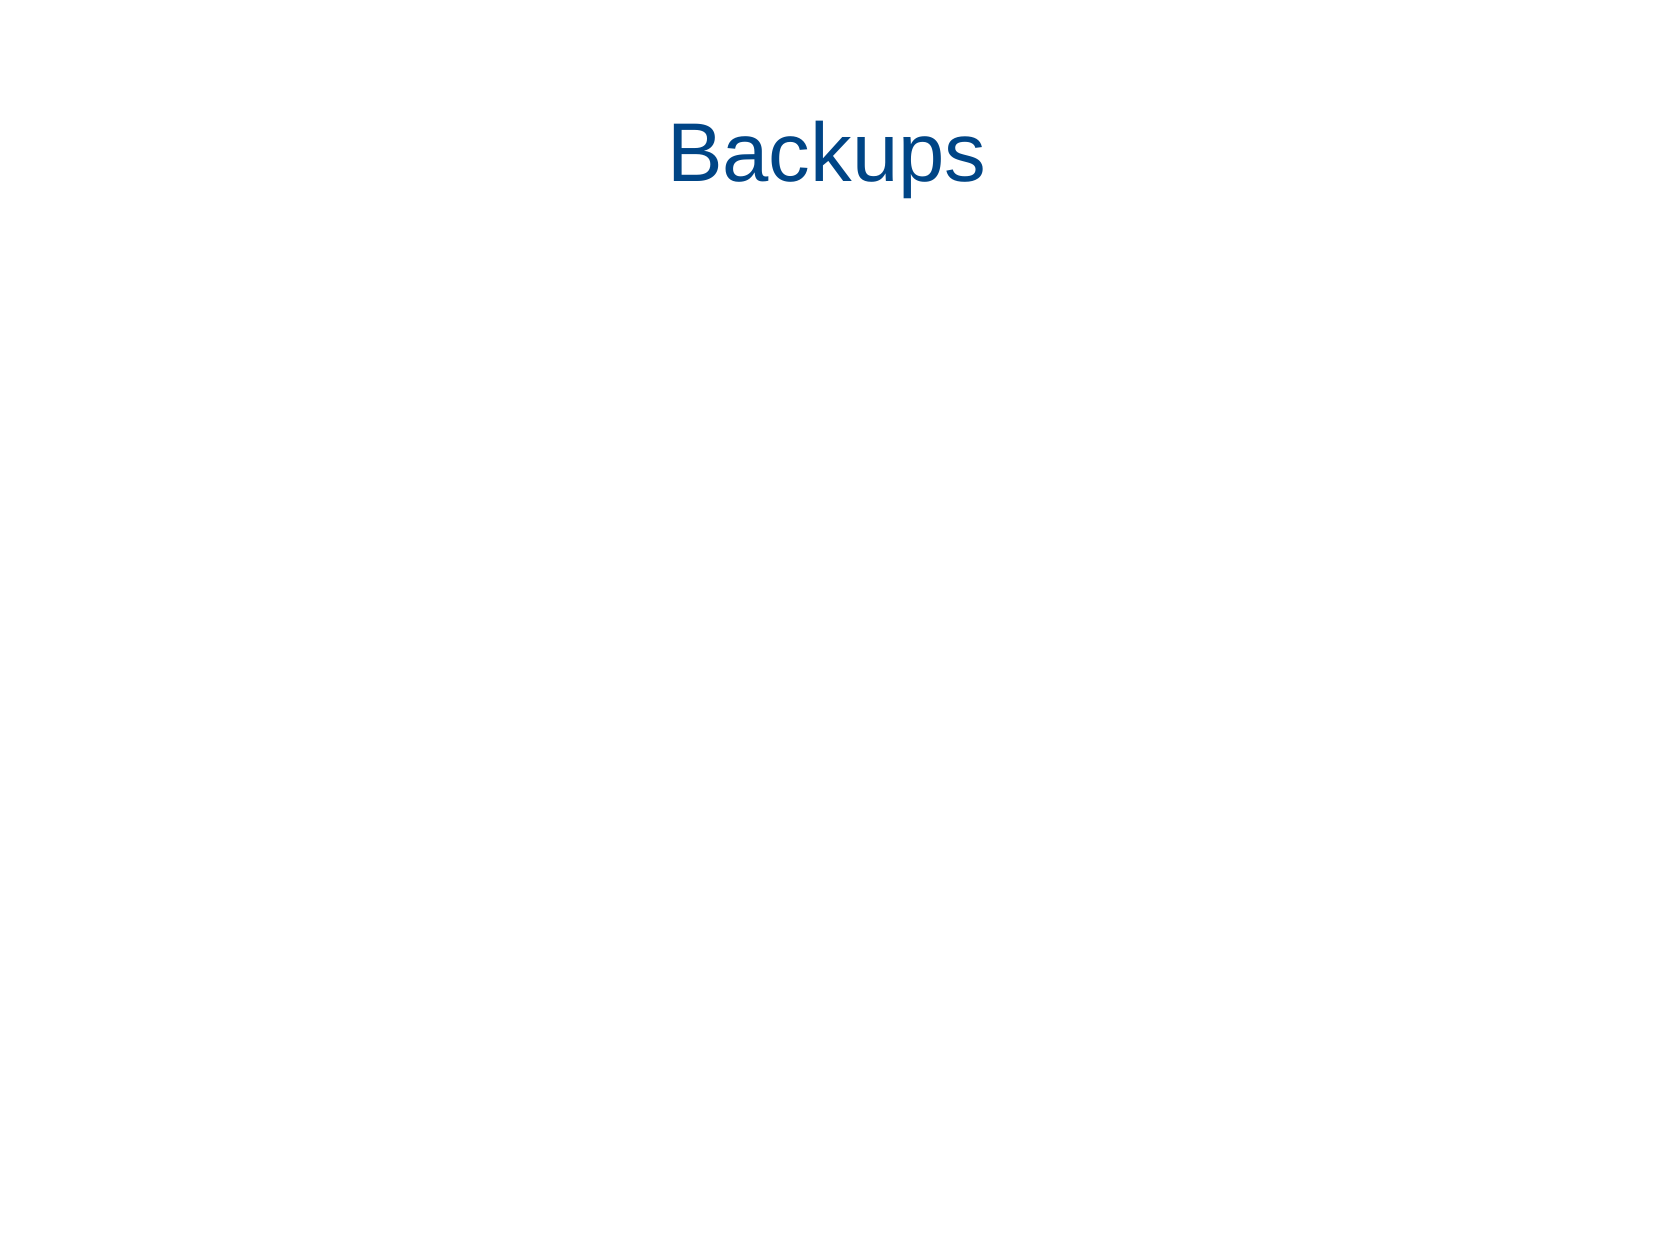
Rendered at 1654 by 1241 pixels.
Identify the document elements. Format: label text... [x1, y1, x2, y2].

title Backups [82, 49, 1571, 257]
